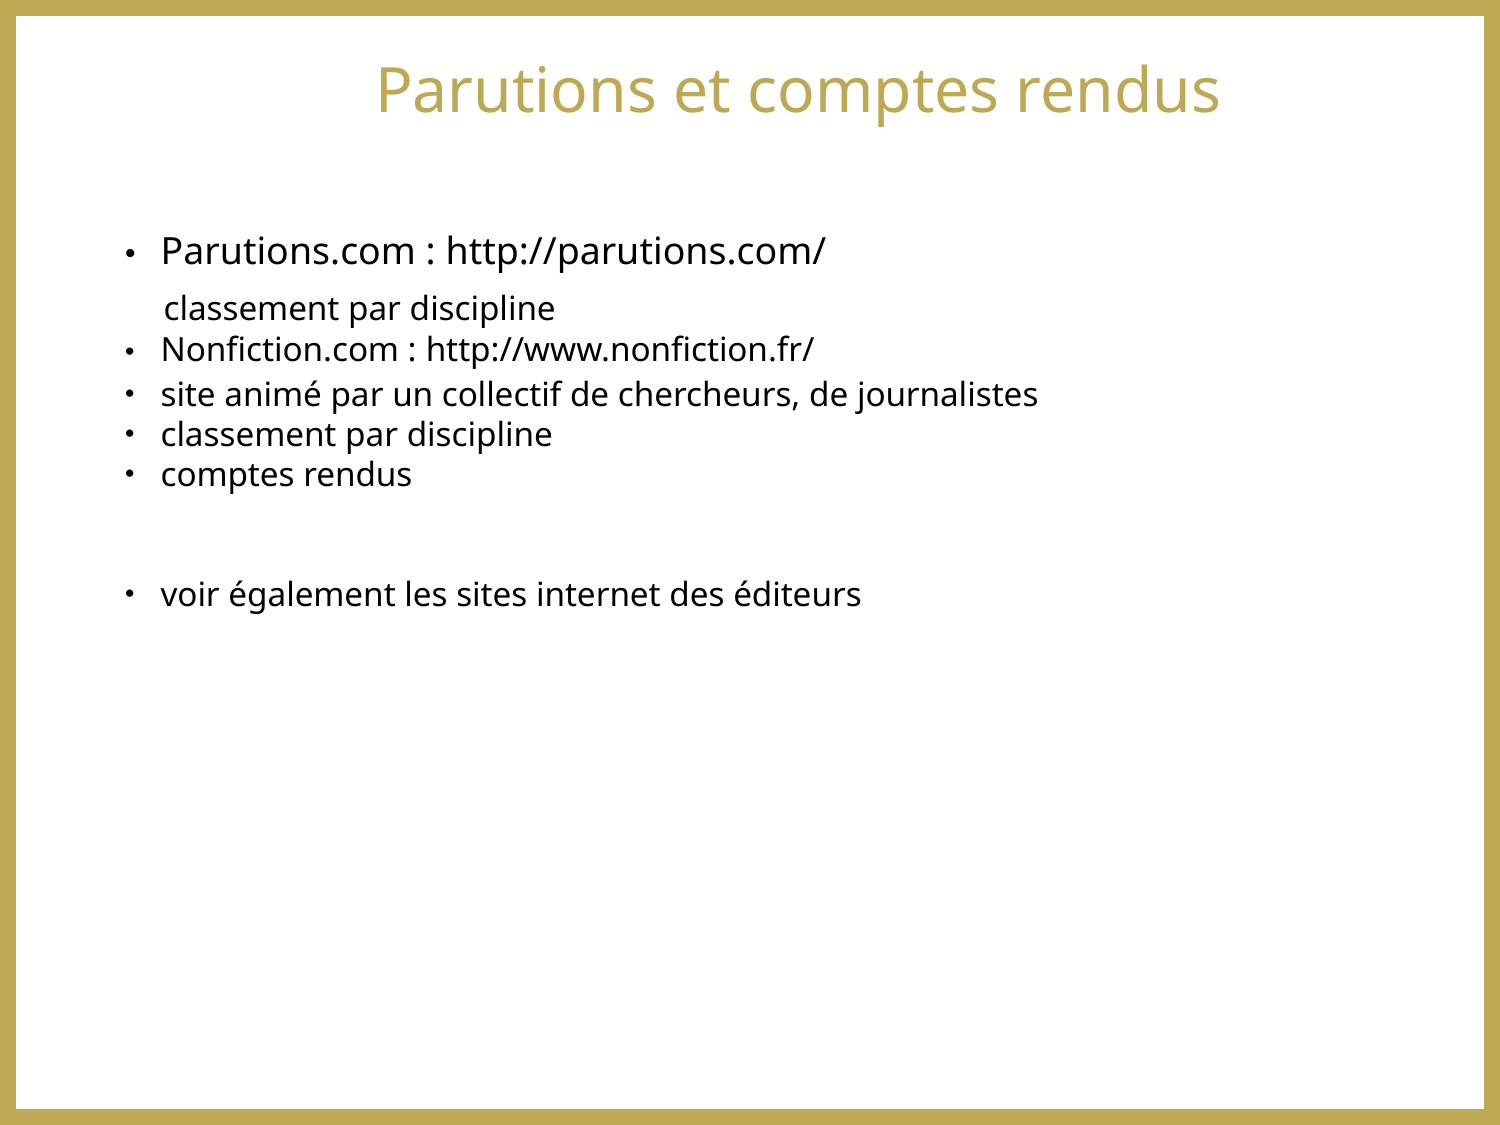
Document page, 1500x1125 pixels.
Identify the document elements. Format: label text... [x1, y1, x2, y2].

text_box [0, 0, 1500, 1125]
text_box Parutions.com : http://parutions.com/ classement par discipline Nonfiction.com : http://www.nonfiction.fr/ site animé par un collectif de chercheurs, de journalistes classement par discipline comptes rendus voir également les sites internet des éditeurs [75, 219, 1425, 1083]
text_box Parutions et comptes rendus [123, 42, 1474, 161]
